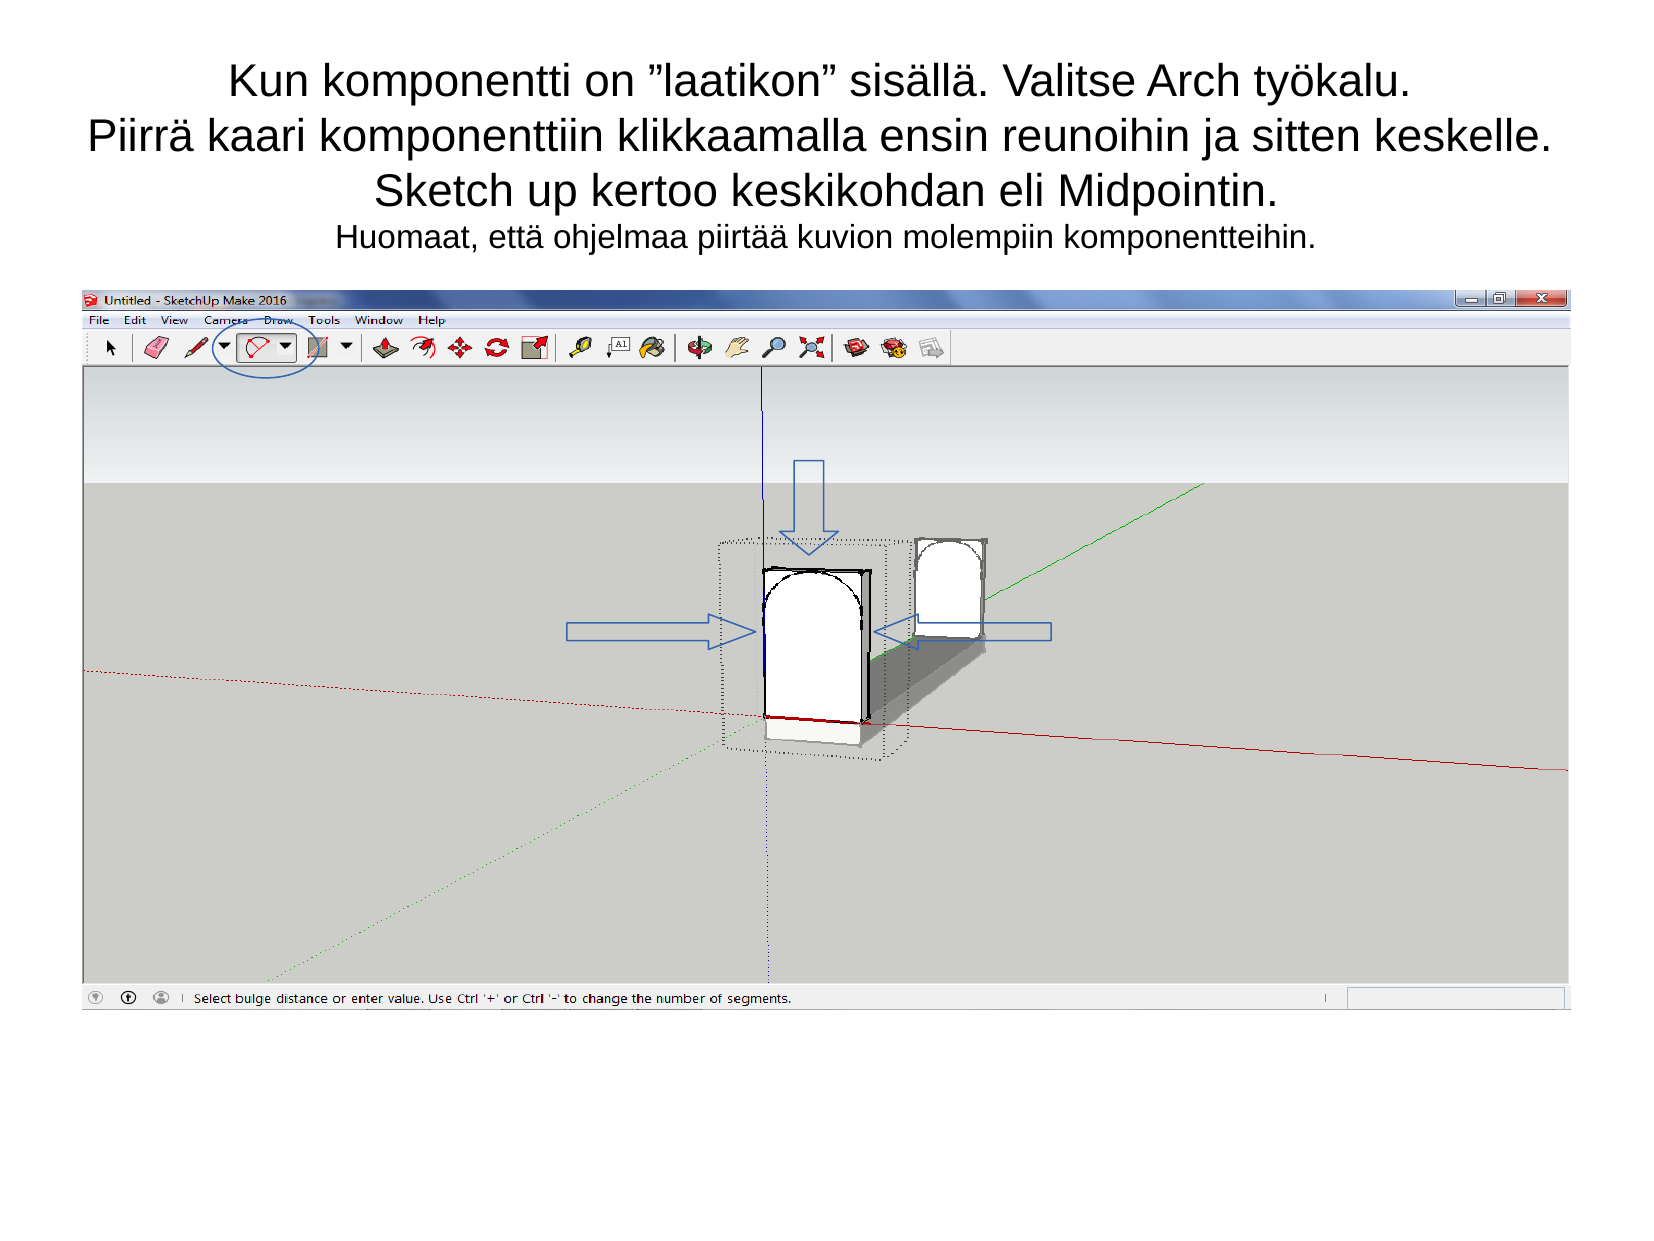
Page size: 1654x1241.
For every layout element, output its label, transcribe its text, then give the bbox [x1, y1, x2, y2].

text_box Kun komponentti on ”laatikon” sisällä. Valitse Arch työkalu. Piirrä kaari komponenttiin klikkaamalla ensin reunoihin ja sitten keskelle. Sketch up kertoo keskikohdan eli Midpointin. Huomaat, että ohjelmaa piirtää kuvion molempiin komponentteihin. [82, 25, 1571, 281]
picture [82, 290, 1571, 1010]
